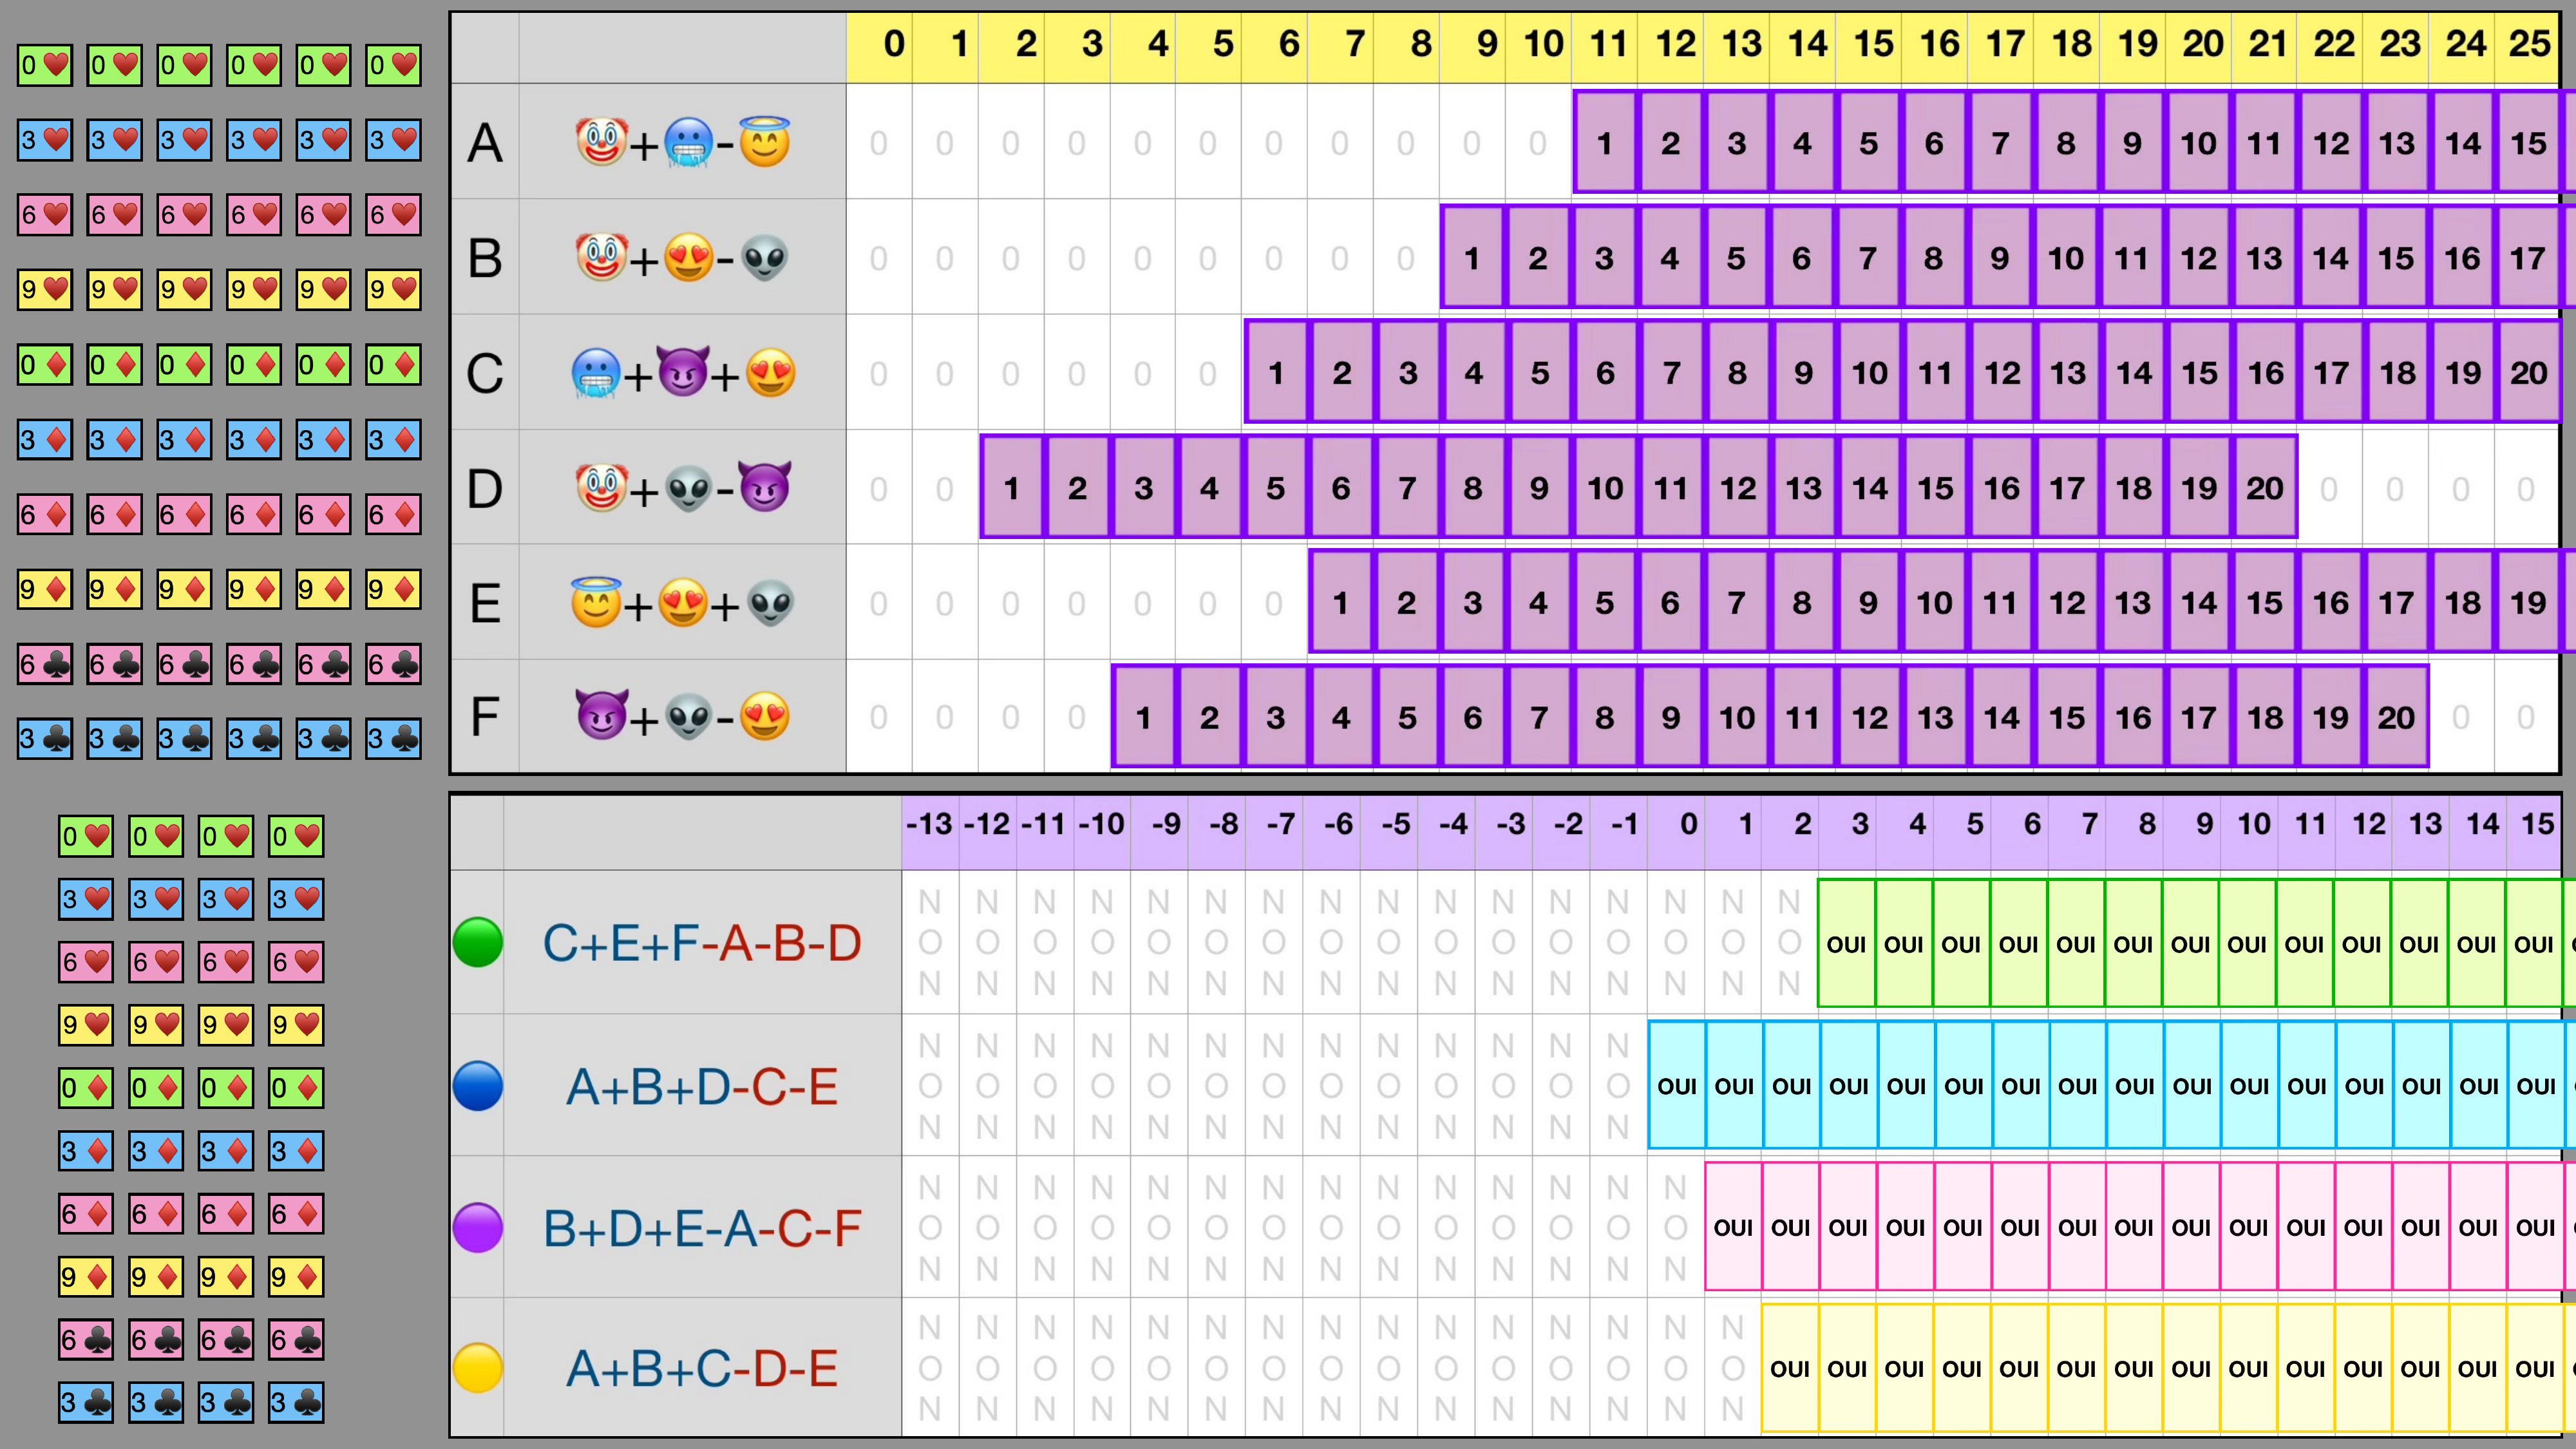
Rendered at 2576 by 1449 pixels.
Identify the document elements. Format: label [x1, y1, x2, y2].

text_box [296, 194, 351, 236]
text_box [18, 44, 72, 86]
text_box [88, 644, 142, 684]
text_box [157, 420, 212, 459]
text_box [157, 269, 212, 310]
text_box [366, 569, 421, 609]
text_box [199, 942, 253, 983]
text_box [129, 942, 184, 983]
text_box [296, 644, 351, 684]
text_box [296, 495, 351, 534]
text_box [18, 495, 72, 534]
text_box [269, 1320, 323, 1359]
text_box [59, 879, 113, 920]
text_box [449, 11, 2576, 775]
text_box [199, 1320, 253, 1359]
text_box [449, 792, 2576, 1438]
text_box [227, 345, 281, 384]
text_box [18, 269, 72, 310]
text_box [296, 345, 351, 384]
text_box [269, 1257, 323, 1296]
text_box [269, 1383, 323, 1423]
text_box [18, 194, 72, 236]
text_box [366, 345, 421, 384]
text_box [129, 1068, 184, 1108]
text_box [88, 44, 142, 86]
text_box [227, 719, 281, 759]
text_box [59, 1257, 113, 1296]
text_box [157, 120, 212, 160]
text_box [157, 569, 212, 609]
text_box [129, 1194, 184, 1233]
text_box [157, 495, 212, 534]
text_box [227, 569, 281, 609]
text_box [157, 644, 212, 684]
text_box [269, 1068, 323, 1108]
text_box [366, 644, 421, 684]
text_box [88, 420, 142, 459]
text_box [157, 44, 212, 86]
text_box [88, 120, 142, 160]
text_box [59, 942, 113, 983]
text_box [129, 879, 184, 920]
text_box [296, 269, 351, 310]
text_box [129, 1005, 184, 1045]
text_box [199, 1005, 253, 1045]
text_box [269, 1005, 323, 1045]
text_box [18, 569, 72, 609]
text_box [18, 719, 72, 759]
text_box [296, 44, 351, 86]
text_box [88, 194, 142, 236]
text_box [59, 1068, 113, 1108]
text_box [269, 816, 323, 857]
text_box [227, 269, 281, 310]
text_box [18, 644, 72, 684]
text_box [366, 495, 421, 534]
text_box [199, 879, 253, 920]
text_box [59, 1383, 113, 1423]
text_box [199, 1068, 253, 1108]
text_box [18, 420, 72, 459]
text_box [157, 345, 212, 384]
text_box [227, 120, 281, 160]
text_box [59, 816, 113, 857]
text_box [269, 942, 323, 983]
text_box [269, 1131, 323, 1171]
text_box [227, 44, 281, 86]
text_box [366, 120, 421, 160]
text_box [366, 269, 421, 310]
text_box [199, 1257, 253, 1296]
text_box [227, 644, 281, 684]
text_box [129, 816, 184, 857]
text_box [157, 719, 212, 759]
text_box [129, 1131, 184, 1171]
text_box [59, 1320, 113, 1359]
text_box [199, 1194, 253, 1233]
text_box [129, 1320, 184, 1359]
text_box [269, 1194, 323, 1233]
text_box [157, 194, 212, 236]
text_box [366, 420, 421, 459]
text_box [296, 420, 351, 459]
text_box [59, 1131, 113, 1171]
text_box [296, 120, 351, 160]
text_box [129, 1257, 184, 1296]
text_box [18, 120, 72, 160]
text_box [88, 719, 142, 759]
text_box [88, 569, 142, 609]
text_box [227, 420, 281, 459]
text_box [227, 194, 281, 236]
text_box [296, 719, 351, 759]
text_box [129, 1383, 184, 1423]
text_box [366, 194, 421, 236]
text_box [269, 879, 323, 920]
text_box [59, 1005, 113, 1045]
text_box [366, 719, 421, 759]
text_box [199, 1131, 253, 1171]
text_box [296, 569, 351, 609]
text_box [59, 1194, 113, 1233]
text_box [199, 1383, 253, 1423]
text_box [88, 345, 142, 384]
text_box [366, 44, 421, 86]
text_box [18, 345, 72, 384]
text_box [227, 495, 281, 534]
text_box [199, 816, 253, 857]
text_box [88, 269, 142, 310]
text_box [88, 495, 142, 534]
